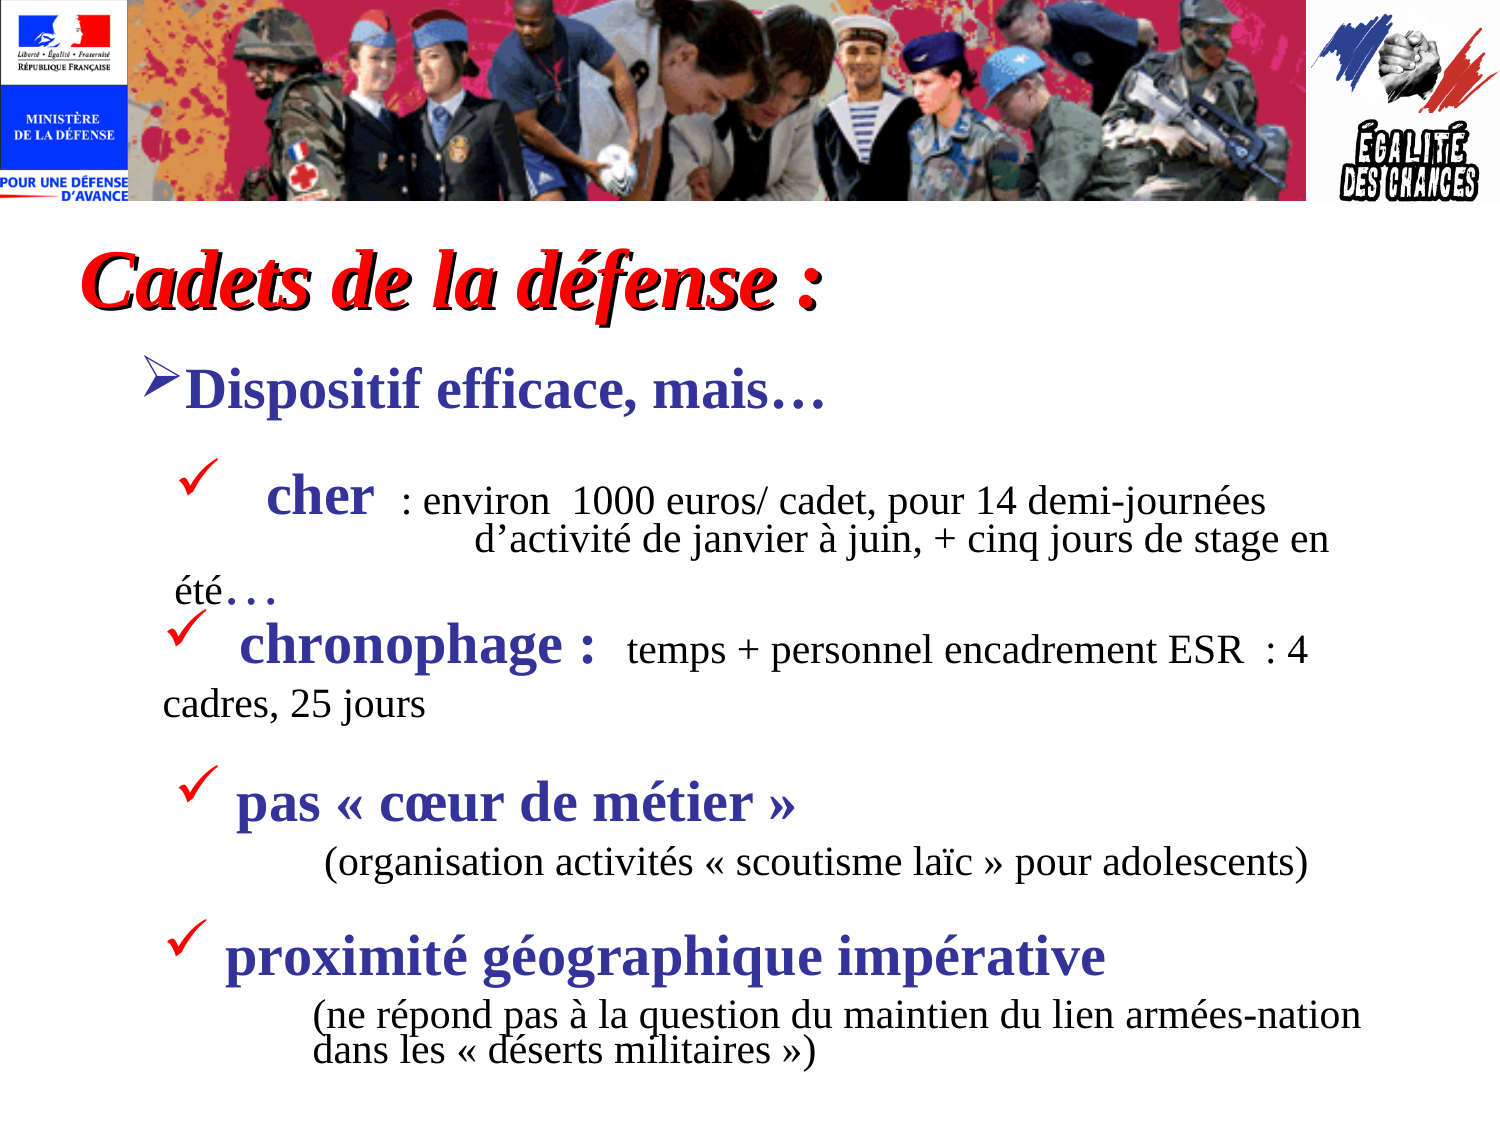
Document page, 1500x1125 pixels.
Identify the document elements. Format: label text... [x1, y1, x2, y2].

text_box Cadets de la défense : [64, 243, 1223, 329]
text_box chronophage : temps + personnel encadrement ESR : 4 cadres, 25 jours [147, 597, 1436, 734]
text_box Dispositif efficace, mais… [123, 361, 1412, 427]
text_box pas « cœur de métier » (organisation activités « scoutisme laïc » pour adolescents) [159, 774, 1436, 890]
text_box cher : environ 1000 euros/ cadet, pour 14 demi-journées d’activité de janvier à juin, + cinq jours de stage en été… [159, 467, 1459, 624]
picture [0, 0, 1306, 201]
text_box proximité géographique impérative (ne répond pas à la question du maintien du lien armées-nation dans les « déserts militaires ») [147, 928, 1424, 1079]
picture [1311, 0, 1500, 204]
